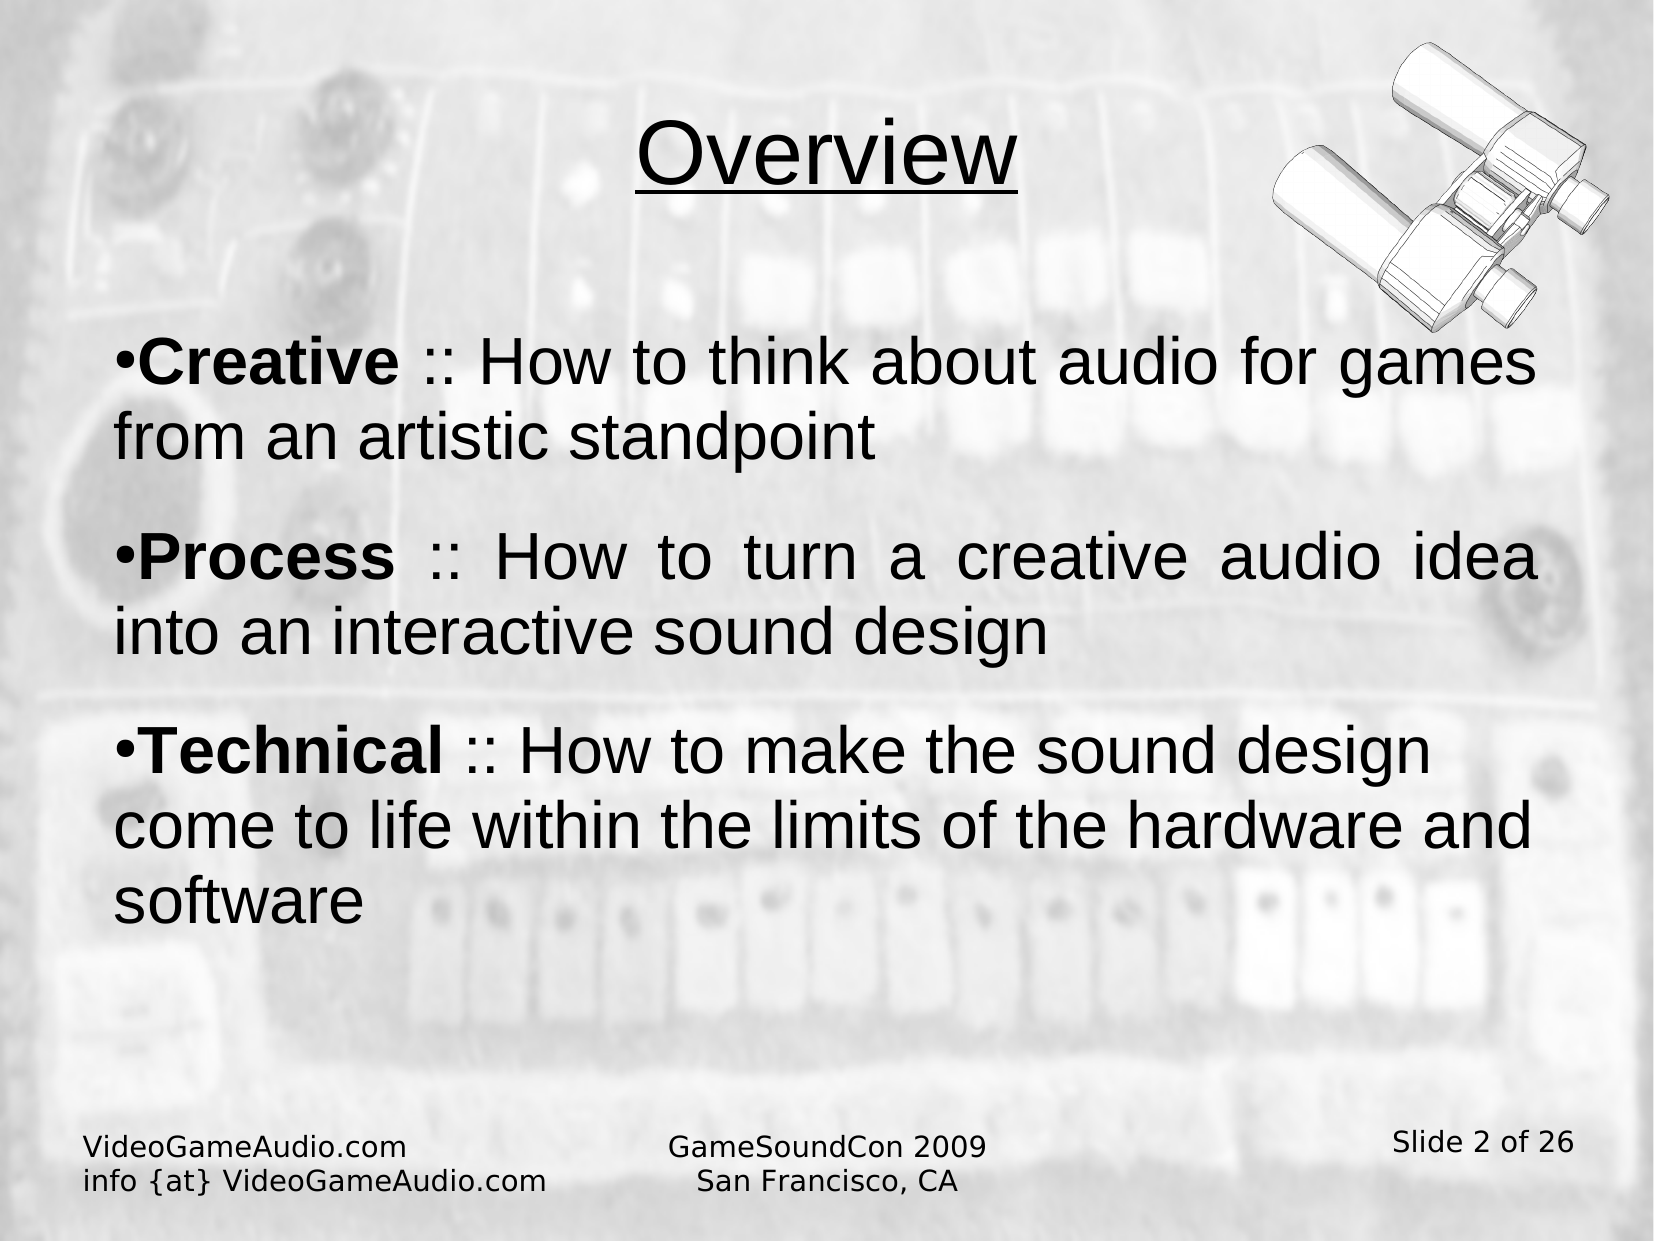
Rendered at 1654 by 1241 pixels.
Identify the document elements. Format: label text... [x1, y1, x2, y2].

picture [1272, 42, 1610, 333]
title Overview [82, 49, 1272, 257]
text_box Creative :: How to think about audio for games from an artistic standpoint Process :: How to turn a creative audio idea into an interactive sound design Technical :: How to make the sound design come to life within the limits of the hardware and software [99, 317, 1555, 946]
